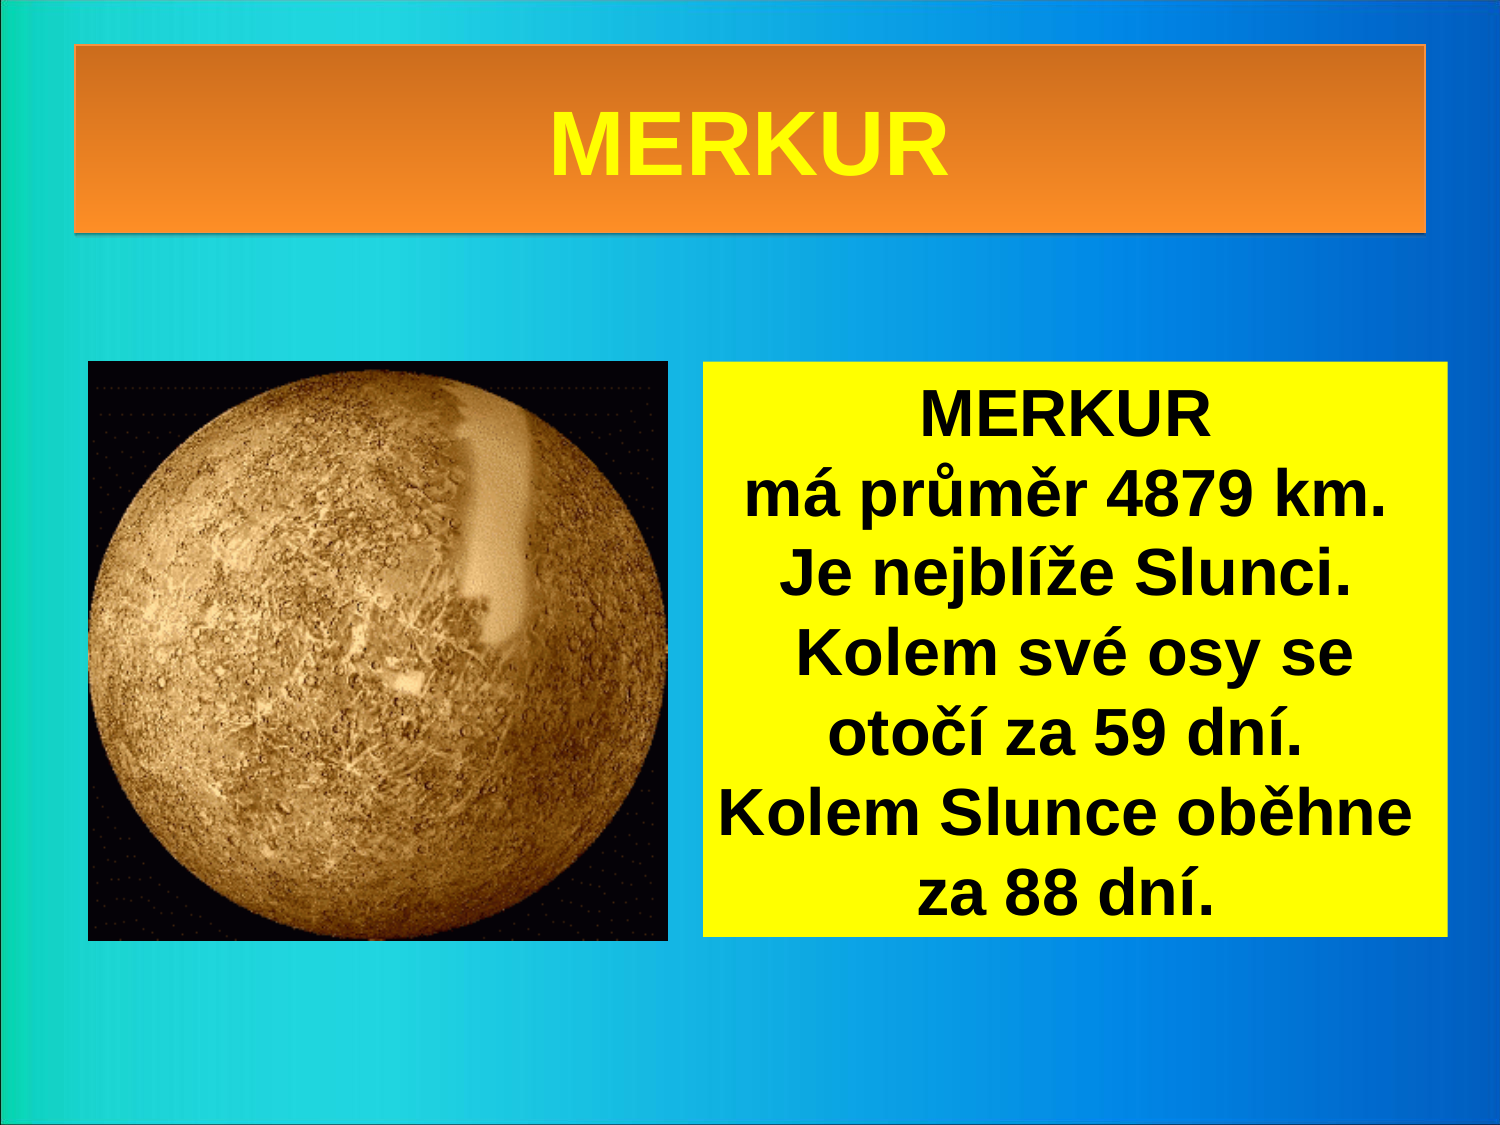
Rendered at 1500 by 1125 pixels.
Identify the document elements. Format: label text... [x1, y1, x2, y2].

text_box MERKUR má průměr 4879 km. Je nejblíže Slunci. Kolem své osy se otočí za 59 dní. Kolem Slunce oběhne za 88 dní. [703, 361, 1448, 937]
title MERKUR [75, 45, 1426, 233]
picture [0, 0, 1500, 1125]
